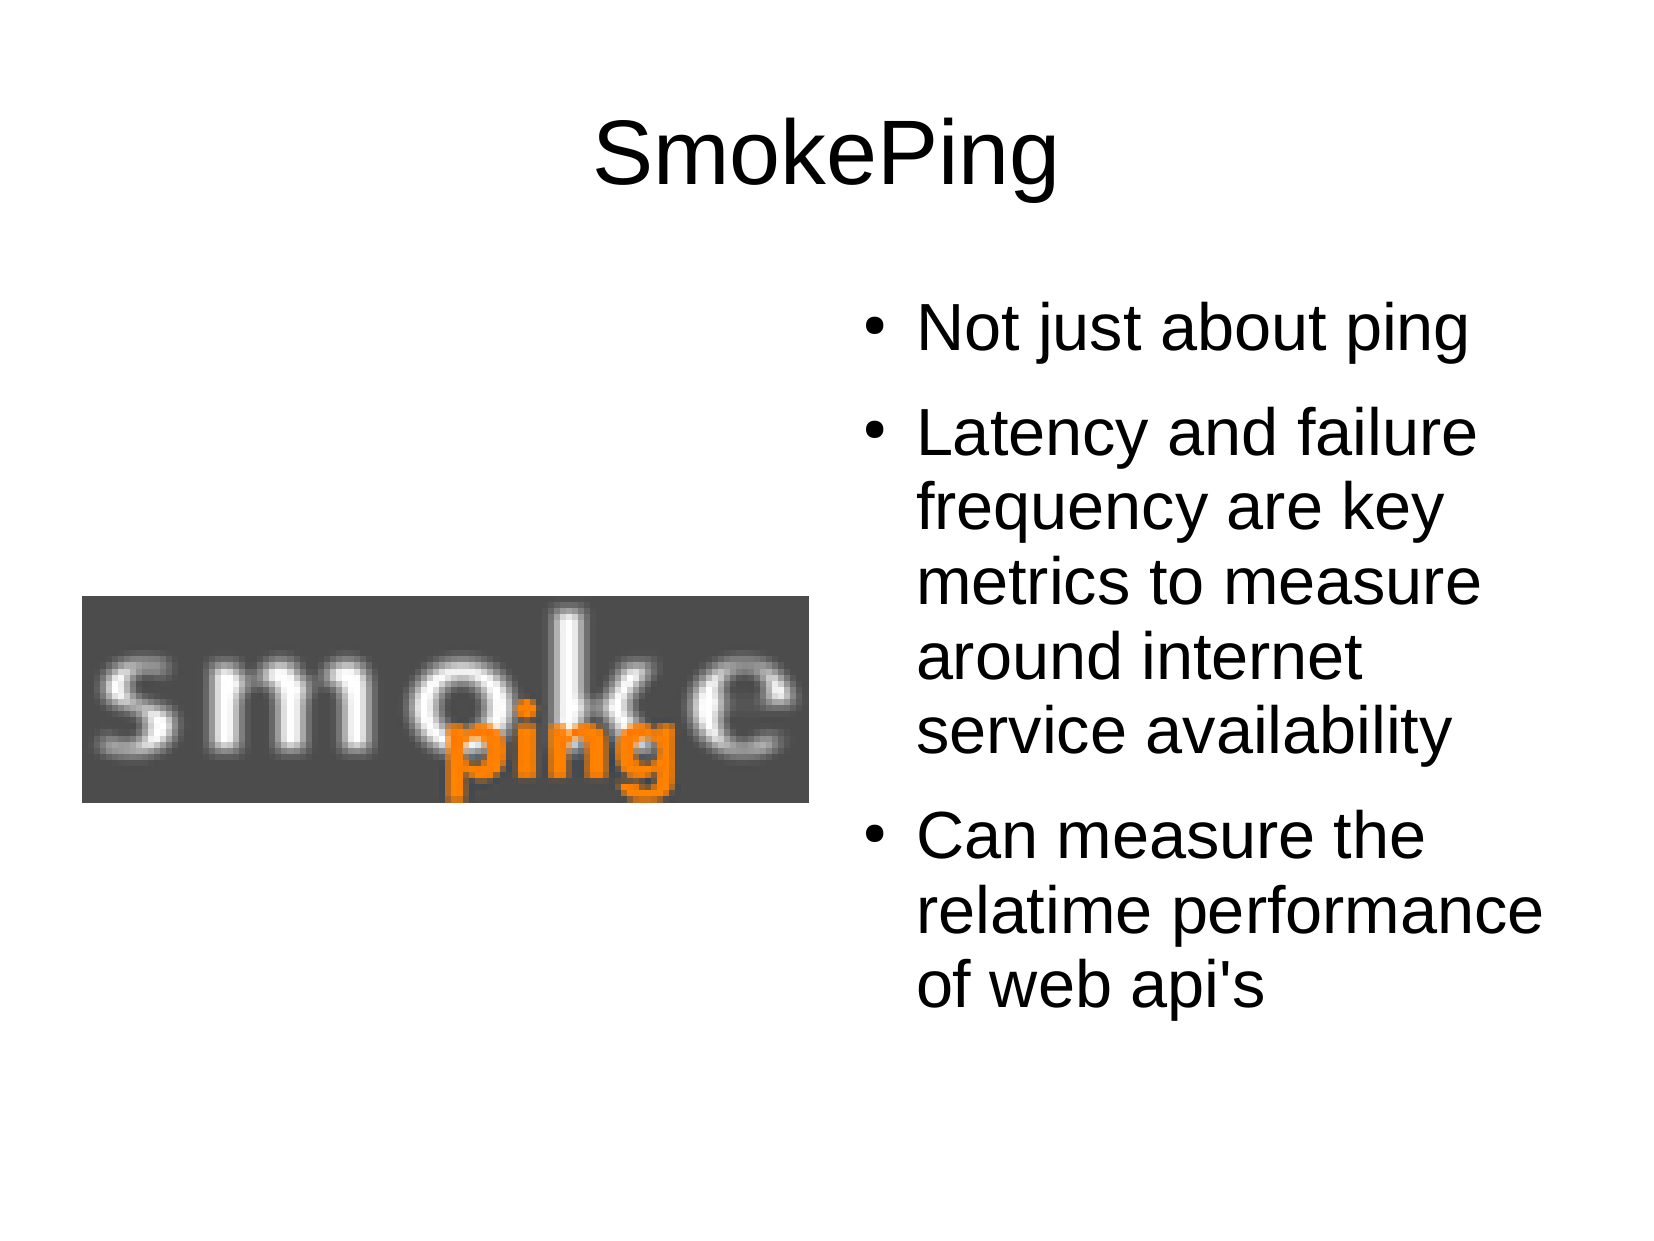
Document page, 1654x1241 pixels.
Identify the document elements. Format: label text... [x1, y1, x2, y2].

title SmokePing [82, 49, 1571, 257]
list Not just about ping Latency and failure frequency are key metrics to measure around internet service availability Can measure the relatime performance of web api's [845, 290, 1572, 1109]
picture [82, 596, 809, 803]
